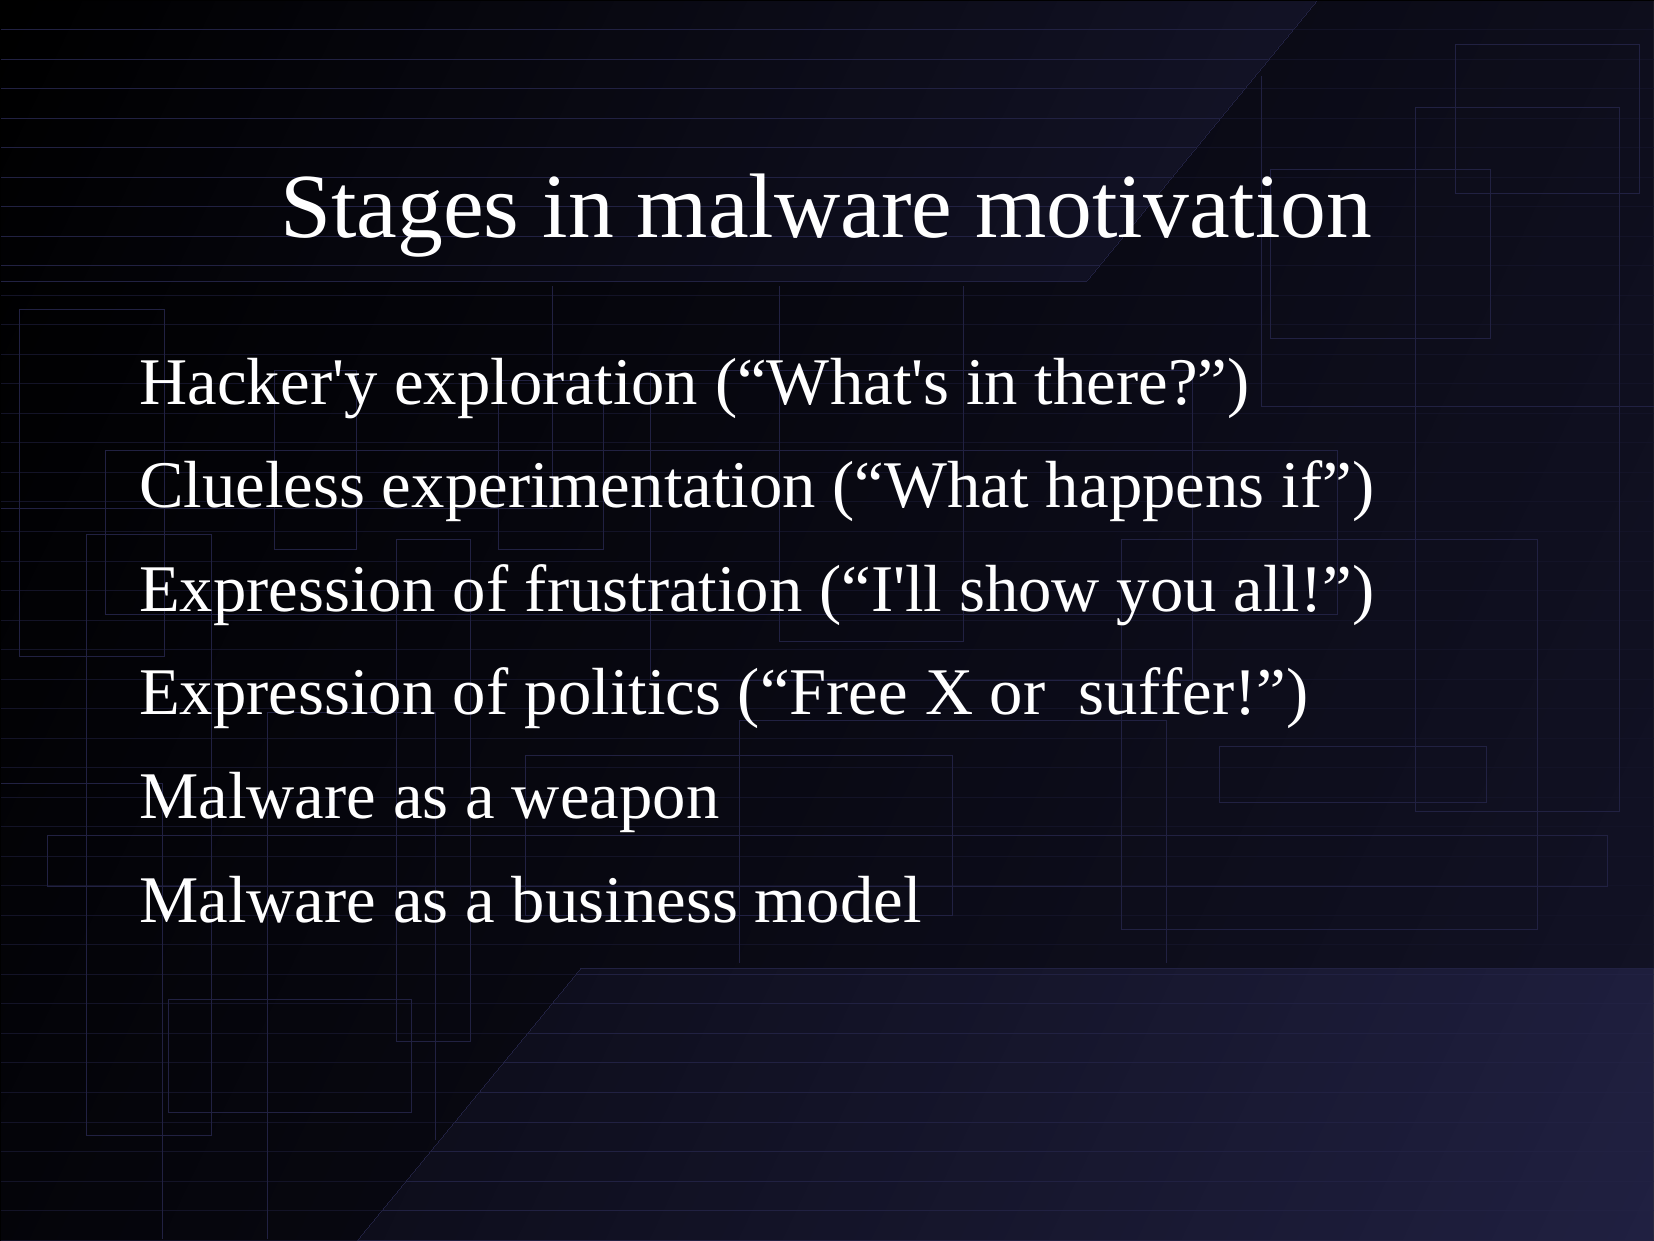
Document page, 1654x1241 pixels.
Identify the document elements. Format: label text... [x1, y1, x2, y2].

title Stages in malware motivation [121, 102, 1534, 311]
list Hacker'y exploration (“What's in there?”) Clueless experimentation (“What happens if”) Expression of frustration (“I'll show you all!”) Expression of politics (“Free X or suffer!”) Malware as a weapon Malware as a business model [121, 344, 1534, 1127]
